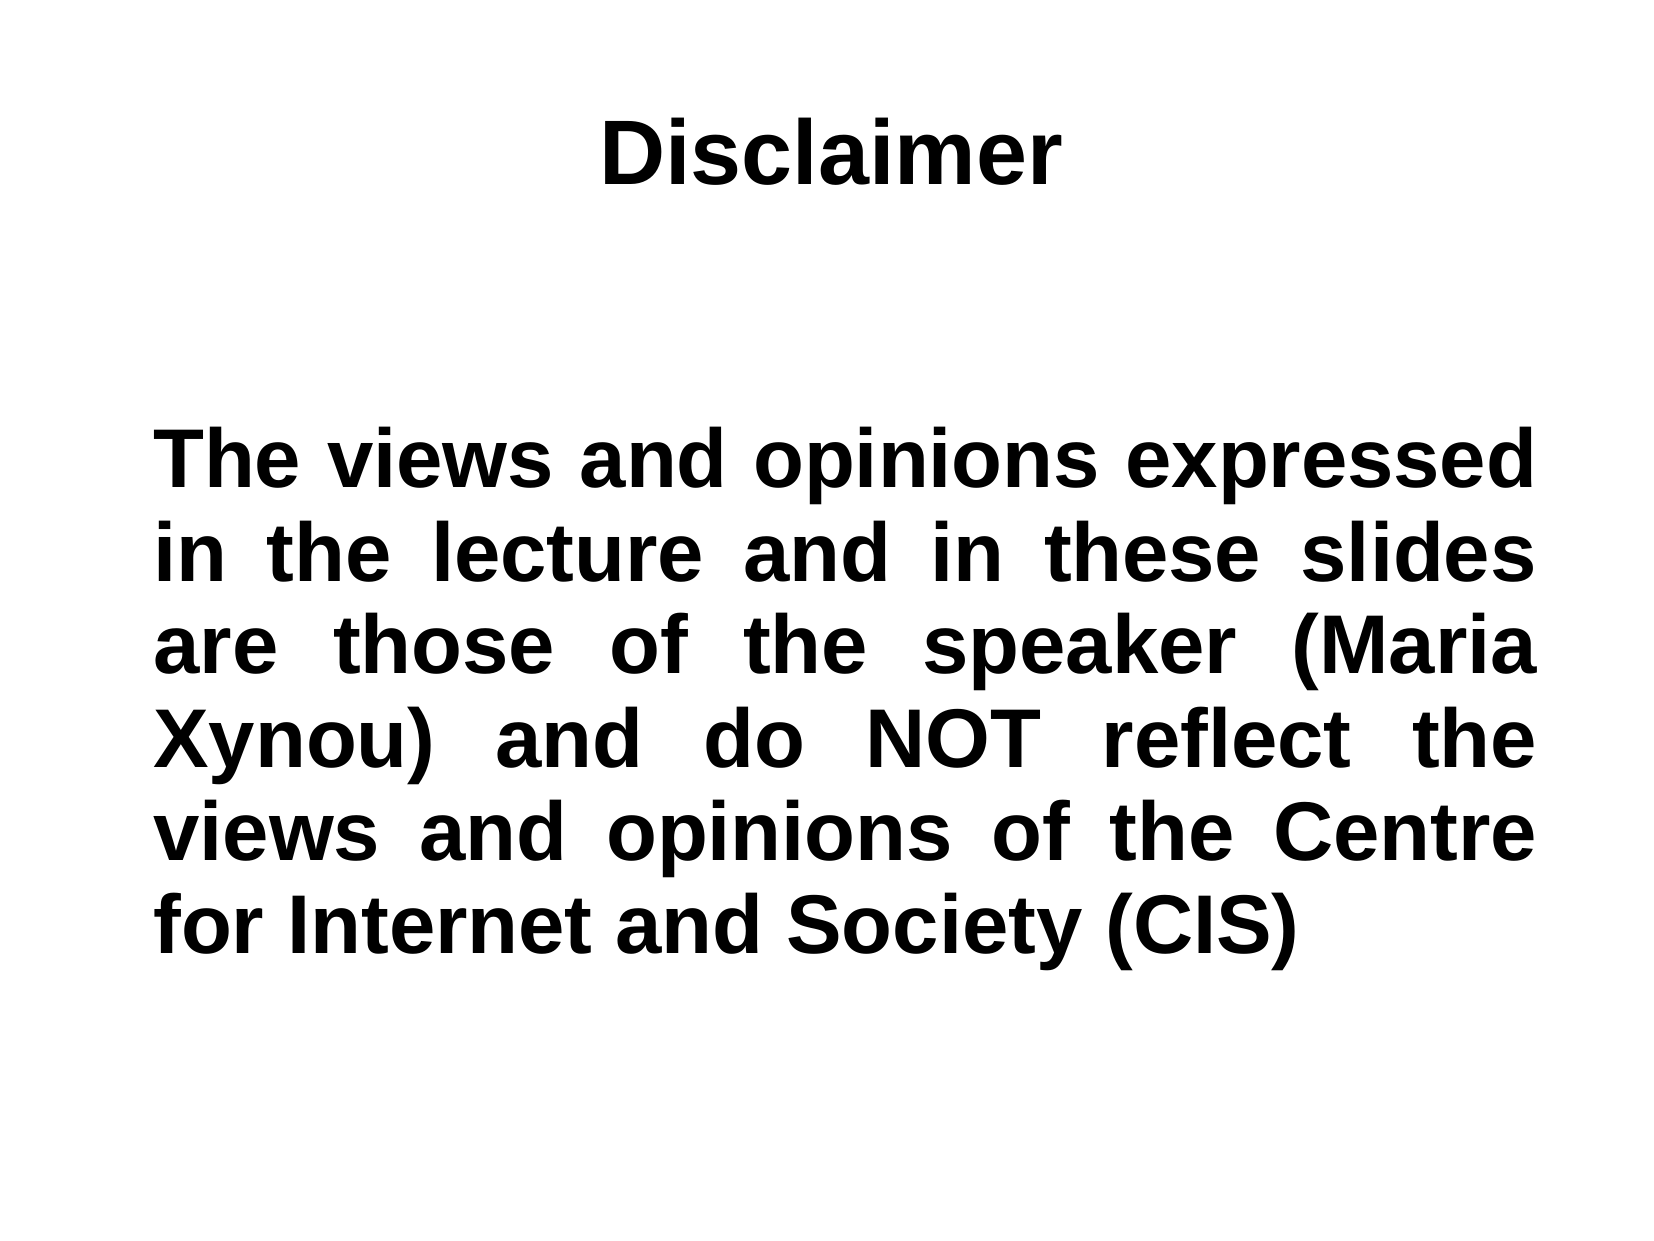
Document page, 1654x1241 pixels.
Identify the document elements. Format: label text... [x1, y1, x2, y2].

title Disclaimer [82, 49, 1571, 257]
list The views and opinions expressed in the lecture and in these slides are those of the speaker (Maria Xynou) and do NOT reflect the views and opinions of the Centre for Internet and Society (CIS) [82, 290, 1538, 1010]
